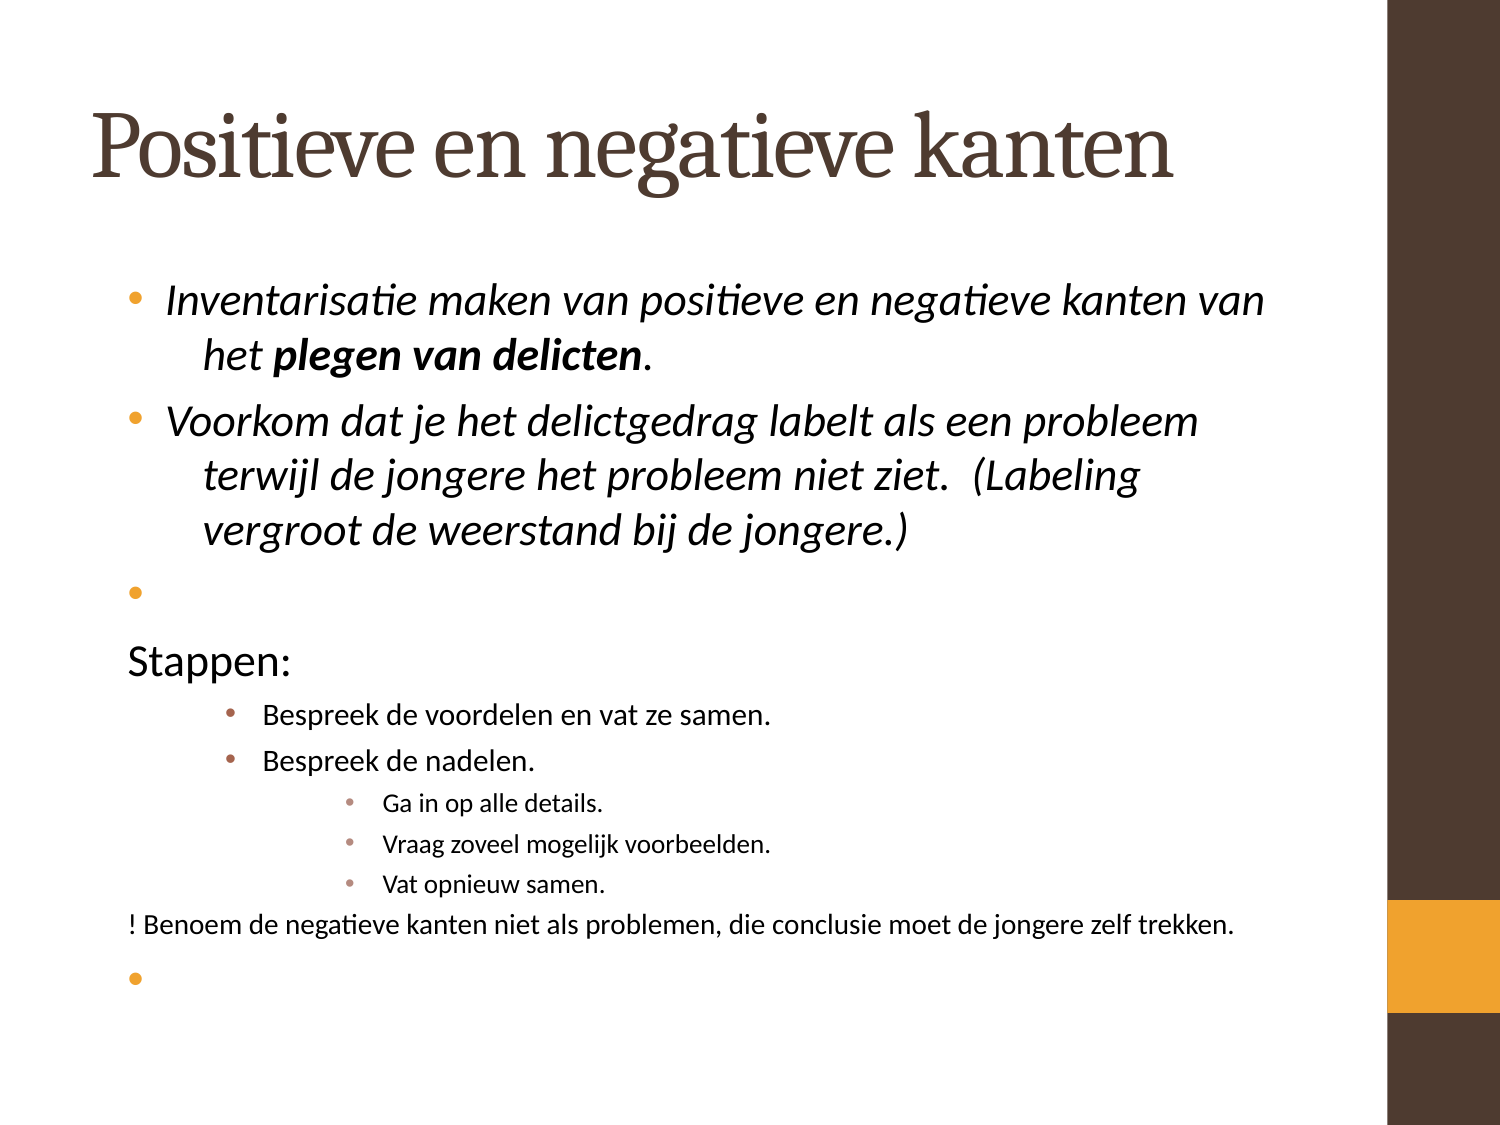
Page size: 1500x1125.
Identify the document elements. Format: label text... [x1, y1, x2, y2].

title Positieve en negatieve kanten [75, 45, 1326, 233]
list Inventarisatie maken van positieve en negatieve kanten van het plegen van delicten. Voorkom dat je het delictgedrag labelt als een probleem terwijl de jongere het probleem niet ziet. (Labeling vergroot de weerstand bij de jongere.) Stappen: Bespreek de voordelen en vat ze samen. Bespreek de nadelen. Ga in op alle details. Vraag zoveel mogelijk voorbeelden. Vat opnieuw samen. ! Benoem de negatieve kanten niet als problemen, die conclusie moet de jongere zelf trekken. [75, 262, 1326, 1051]
